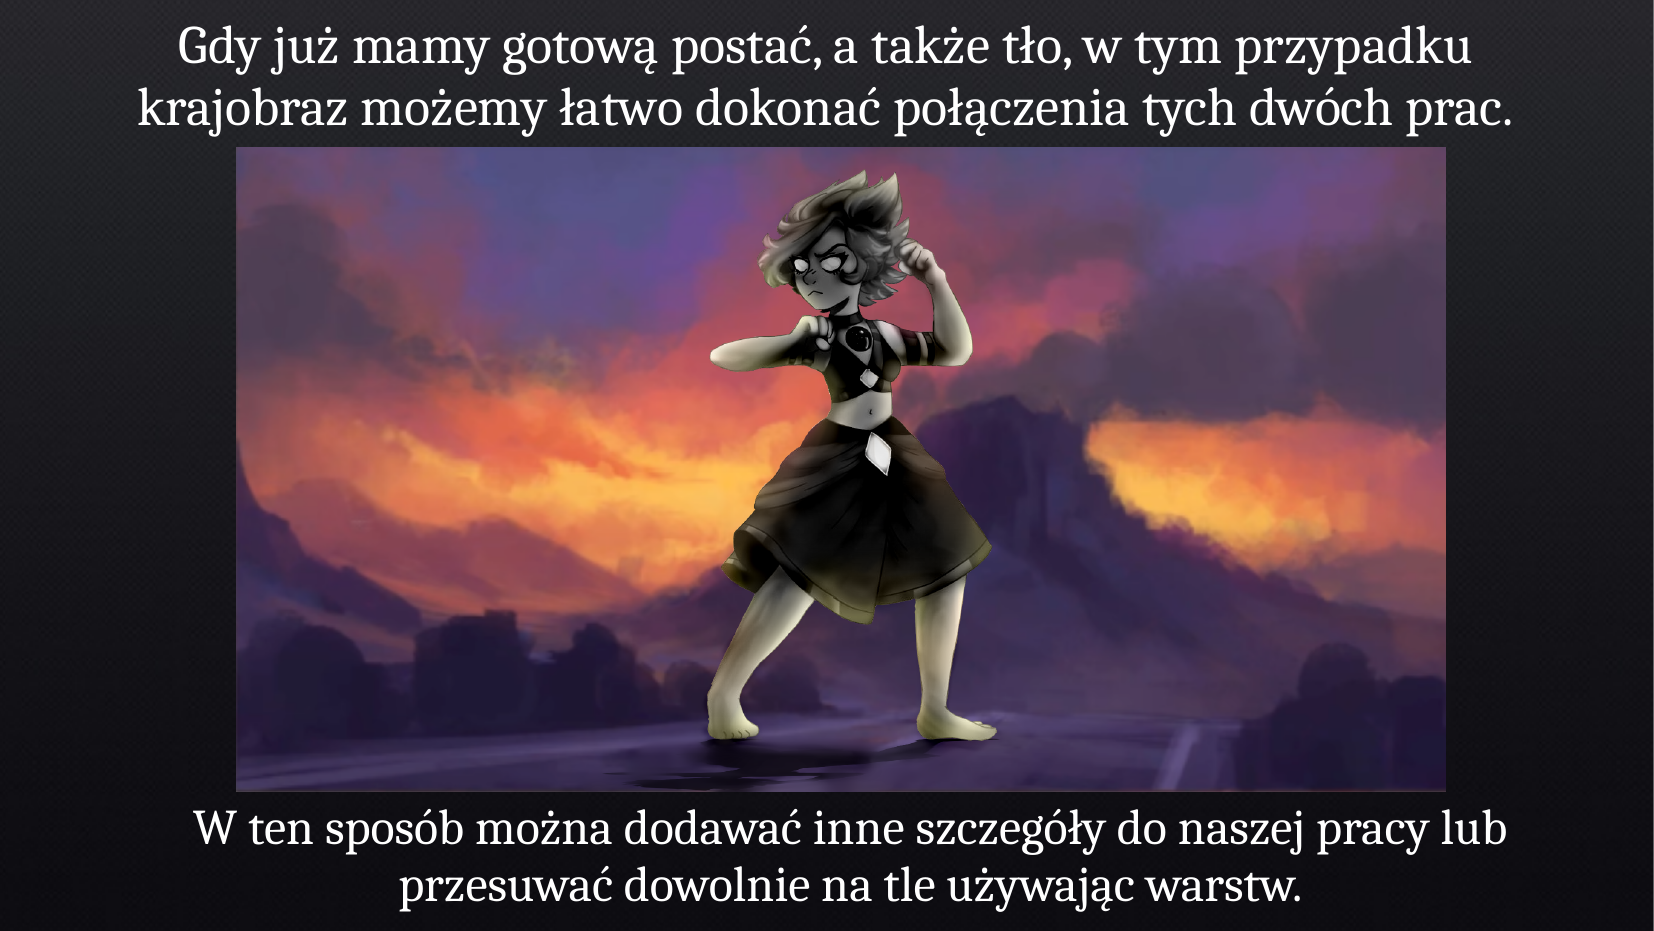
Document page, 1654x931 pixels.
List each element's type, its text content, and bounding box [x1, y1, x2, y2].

subtitle Gdy już mamy gotową postać, a także tło, w tym przypadku krajobraz możemy łatwo dokonać połączenia tych dwóch prac. [82, 0, 1571, 438]
text_box W ten sposób można dodawać inne szczegóły do naszej pracy lub przesuwać dowolnie na tle używając warstw. [106, 496, 1595, 931]
picture [0, 0, 1654, 931]
